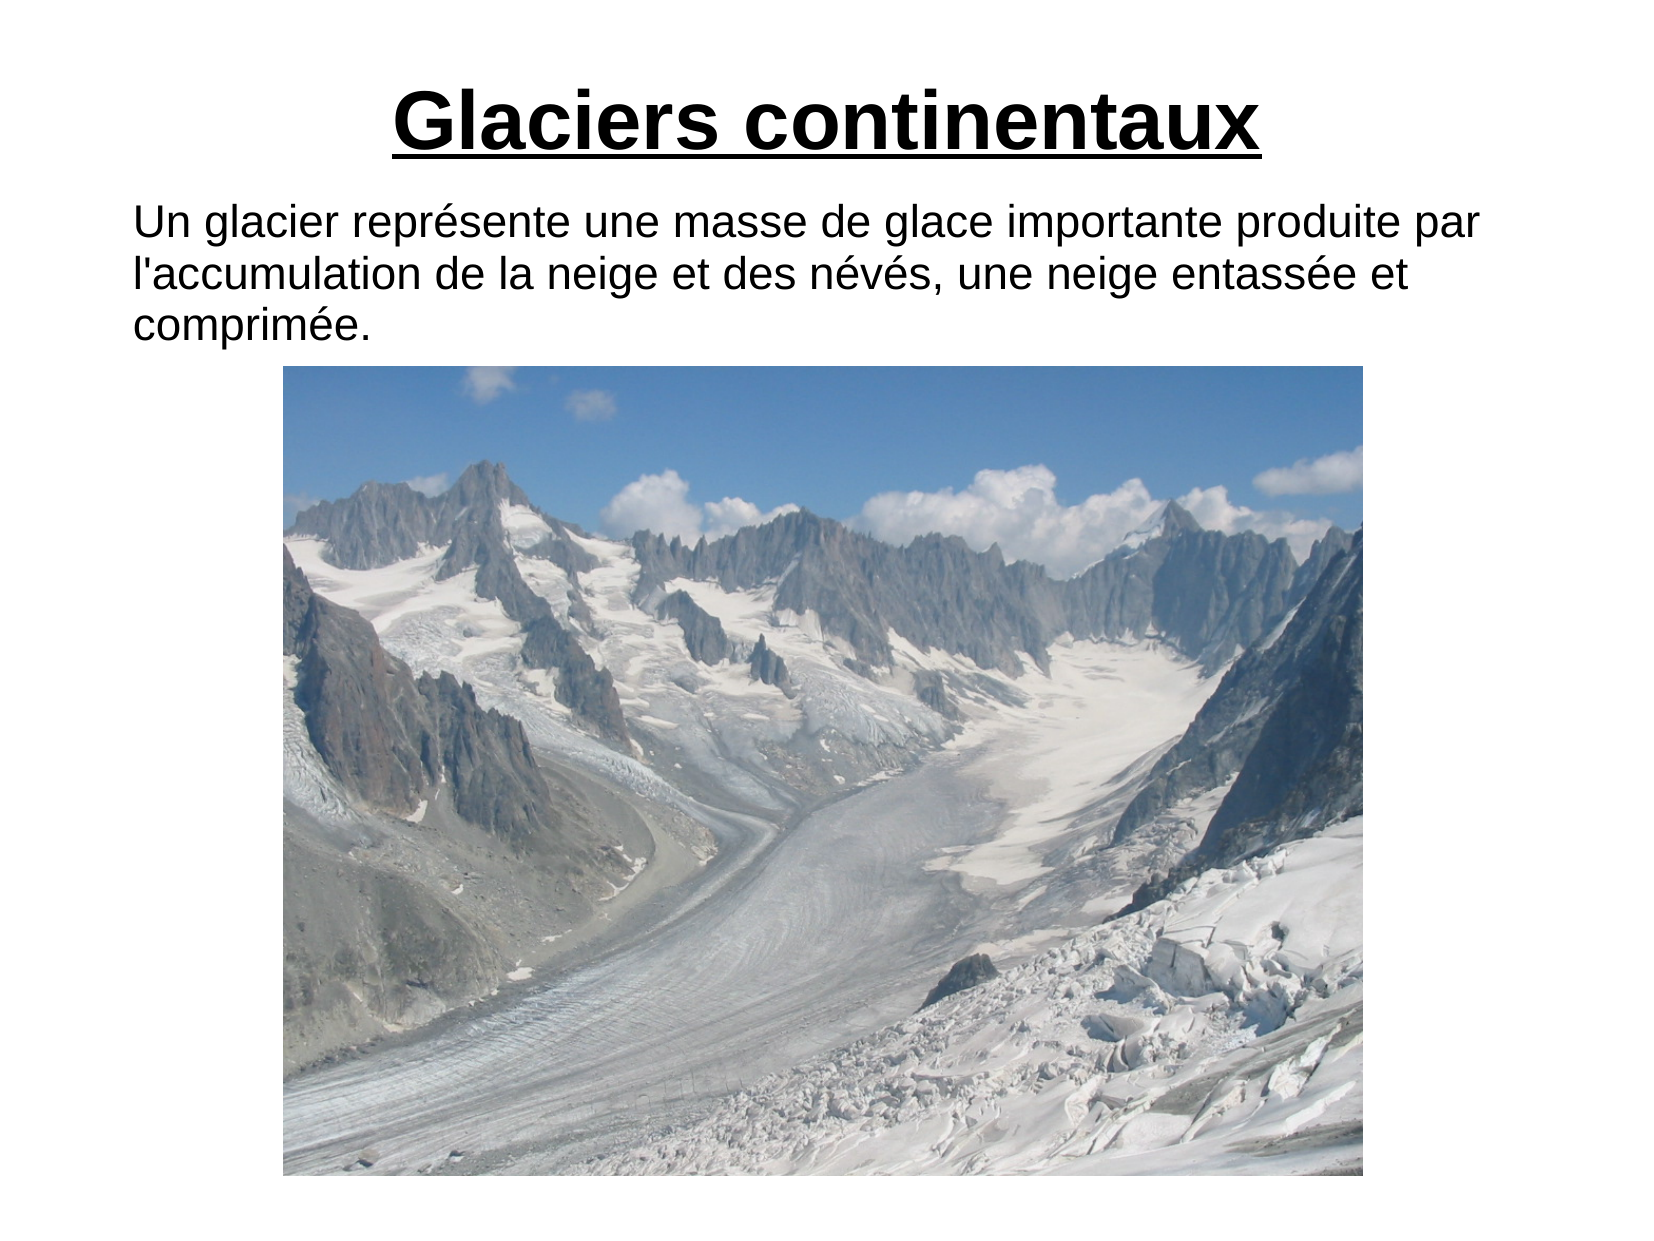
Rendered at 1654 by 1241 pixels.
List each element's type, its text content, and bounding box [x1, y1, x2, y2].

picture [283, 366, 1363, 1176]
title Glaciers continentaux [82, 17, 1571, 225]
text_box Un glacier représente une masse de glace importante produite par l'accumulation de la neige et des névés, une neige entassée et comprimée. [118, 188, 1630, 358]
